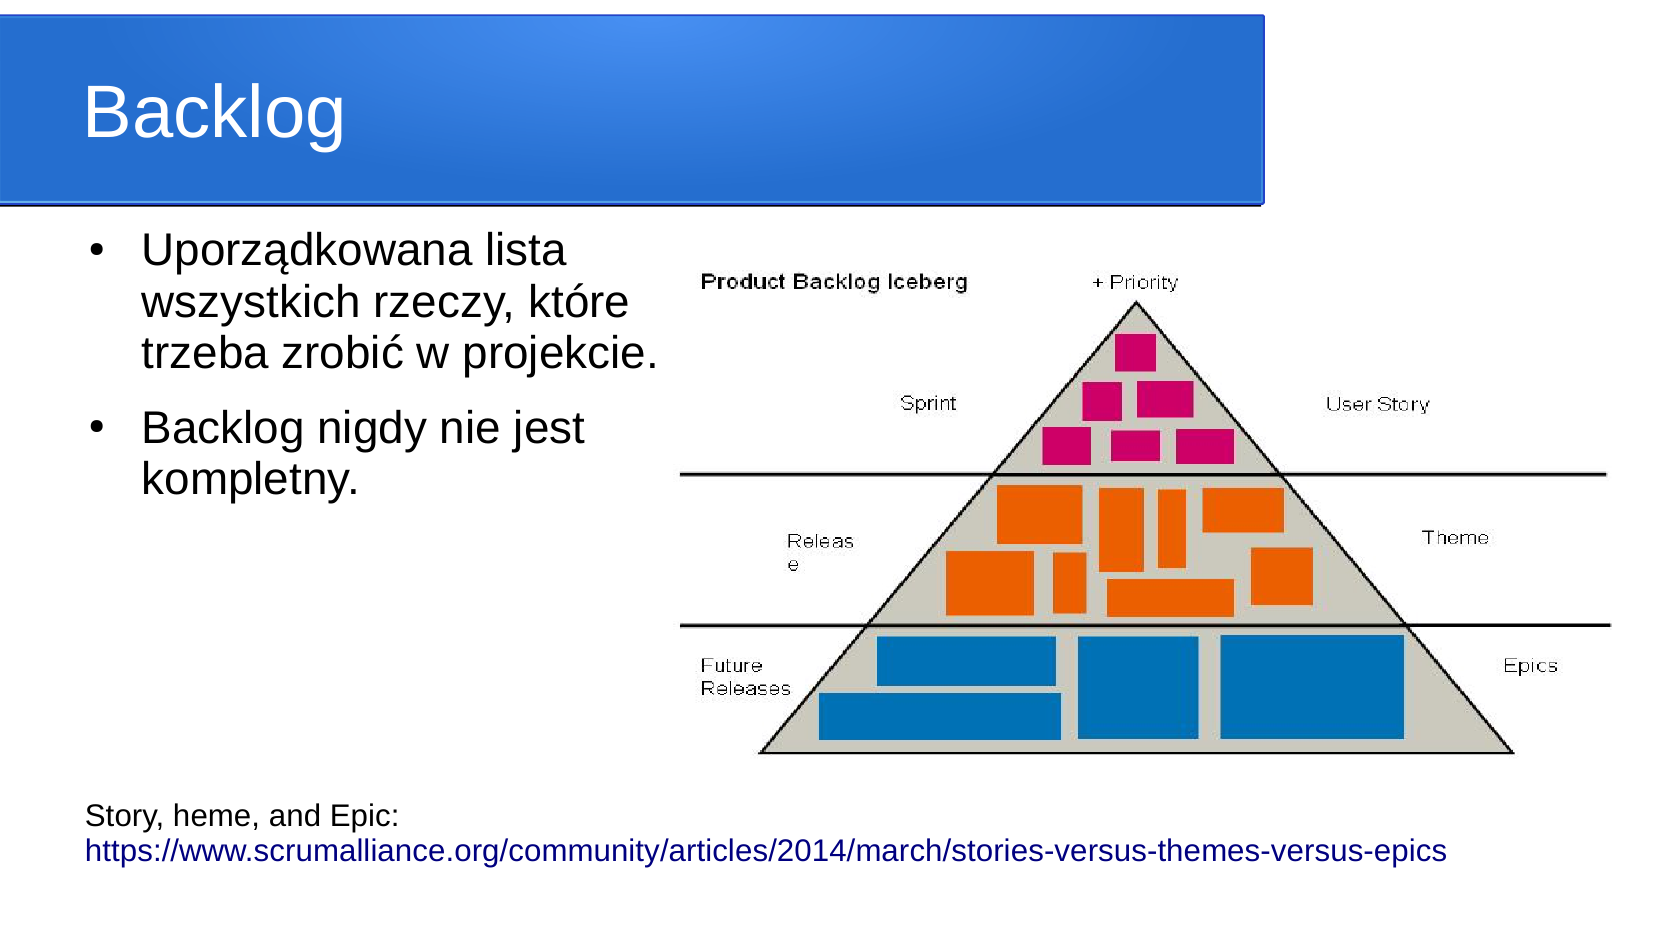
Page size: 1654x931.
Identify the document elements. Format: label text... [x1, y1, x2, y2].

list Uporządkowana lista wszystkich rzeczy, które trzeba zrobić w projekcie. Backlog nigdy nie jest kompletny. [70, 224, 673, 764]
text_box Story, heme, and Epic: https://www.scrumalliance.org/community/articles/2014/march/stories-versus-themes-versus-epics [70, 791, 1465, 876]
picture [673, 224, 1612, 776]
title Backlog [82, 35, 1235, 189]
